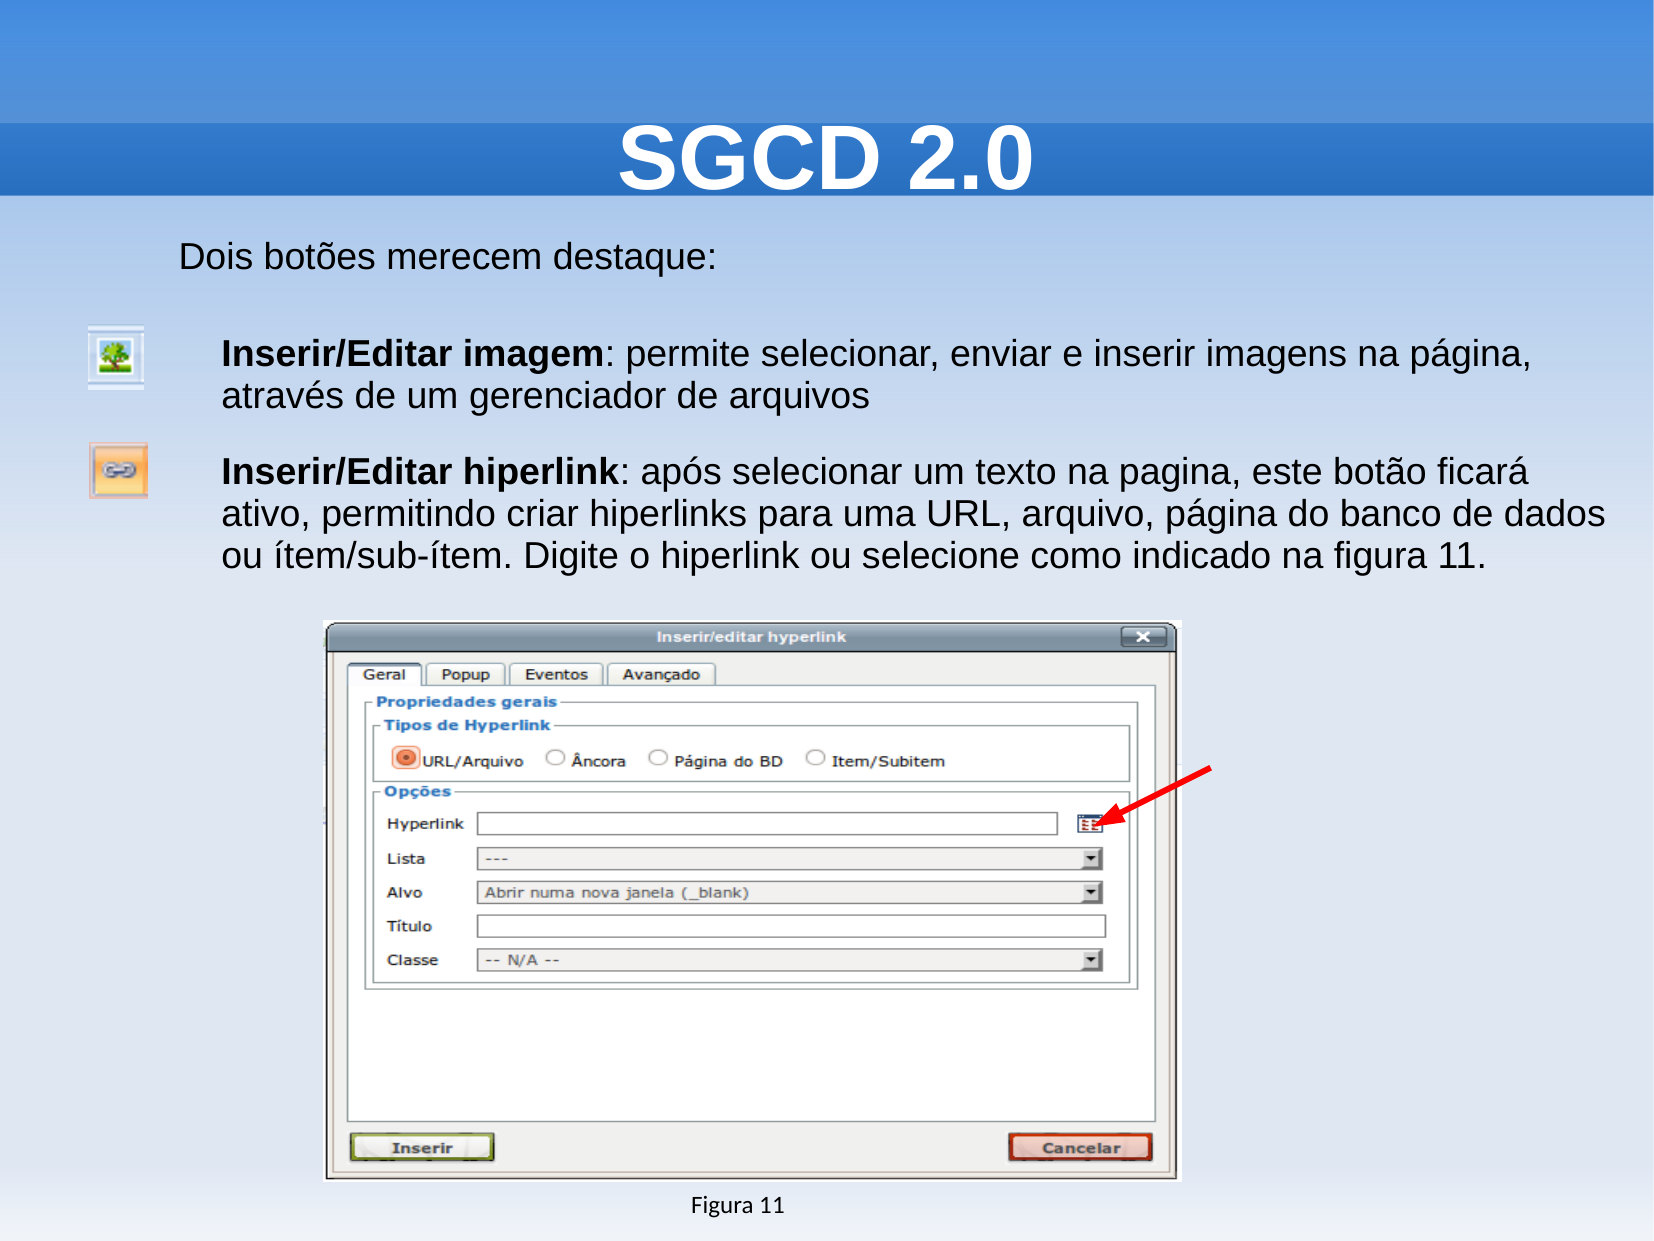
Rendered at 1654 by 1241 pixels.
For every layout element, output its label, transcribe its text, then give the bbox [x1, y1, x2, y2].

text_box Inserir/Editar imagem: permite selecionar, enviar e inserir imagens na página, através de um gerenciador de arquivos [206, 324, 1595, 424]
picture [0, 0, 1654, 1241]
text_box Dois botões merecem destaque: [163, 228, 733, 285]
text_box Inserir/Editar hiperlink: após selecionar um texto na pagina, este botão ficará ativo, permitindo criar hiperlinks para uma URL, arquivo, página do banco de dados ou ítem/sub-ítem. Digite o hiperlink ou selecione como indicado na figura 11. [206, 442, 1625, 591]
title SGCD 2.0 [82, 49, 1571, 257]
text_box Figura 11 [590, 1181, 886, 1227]
